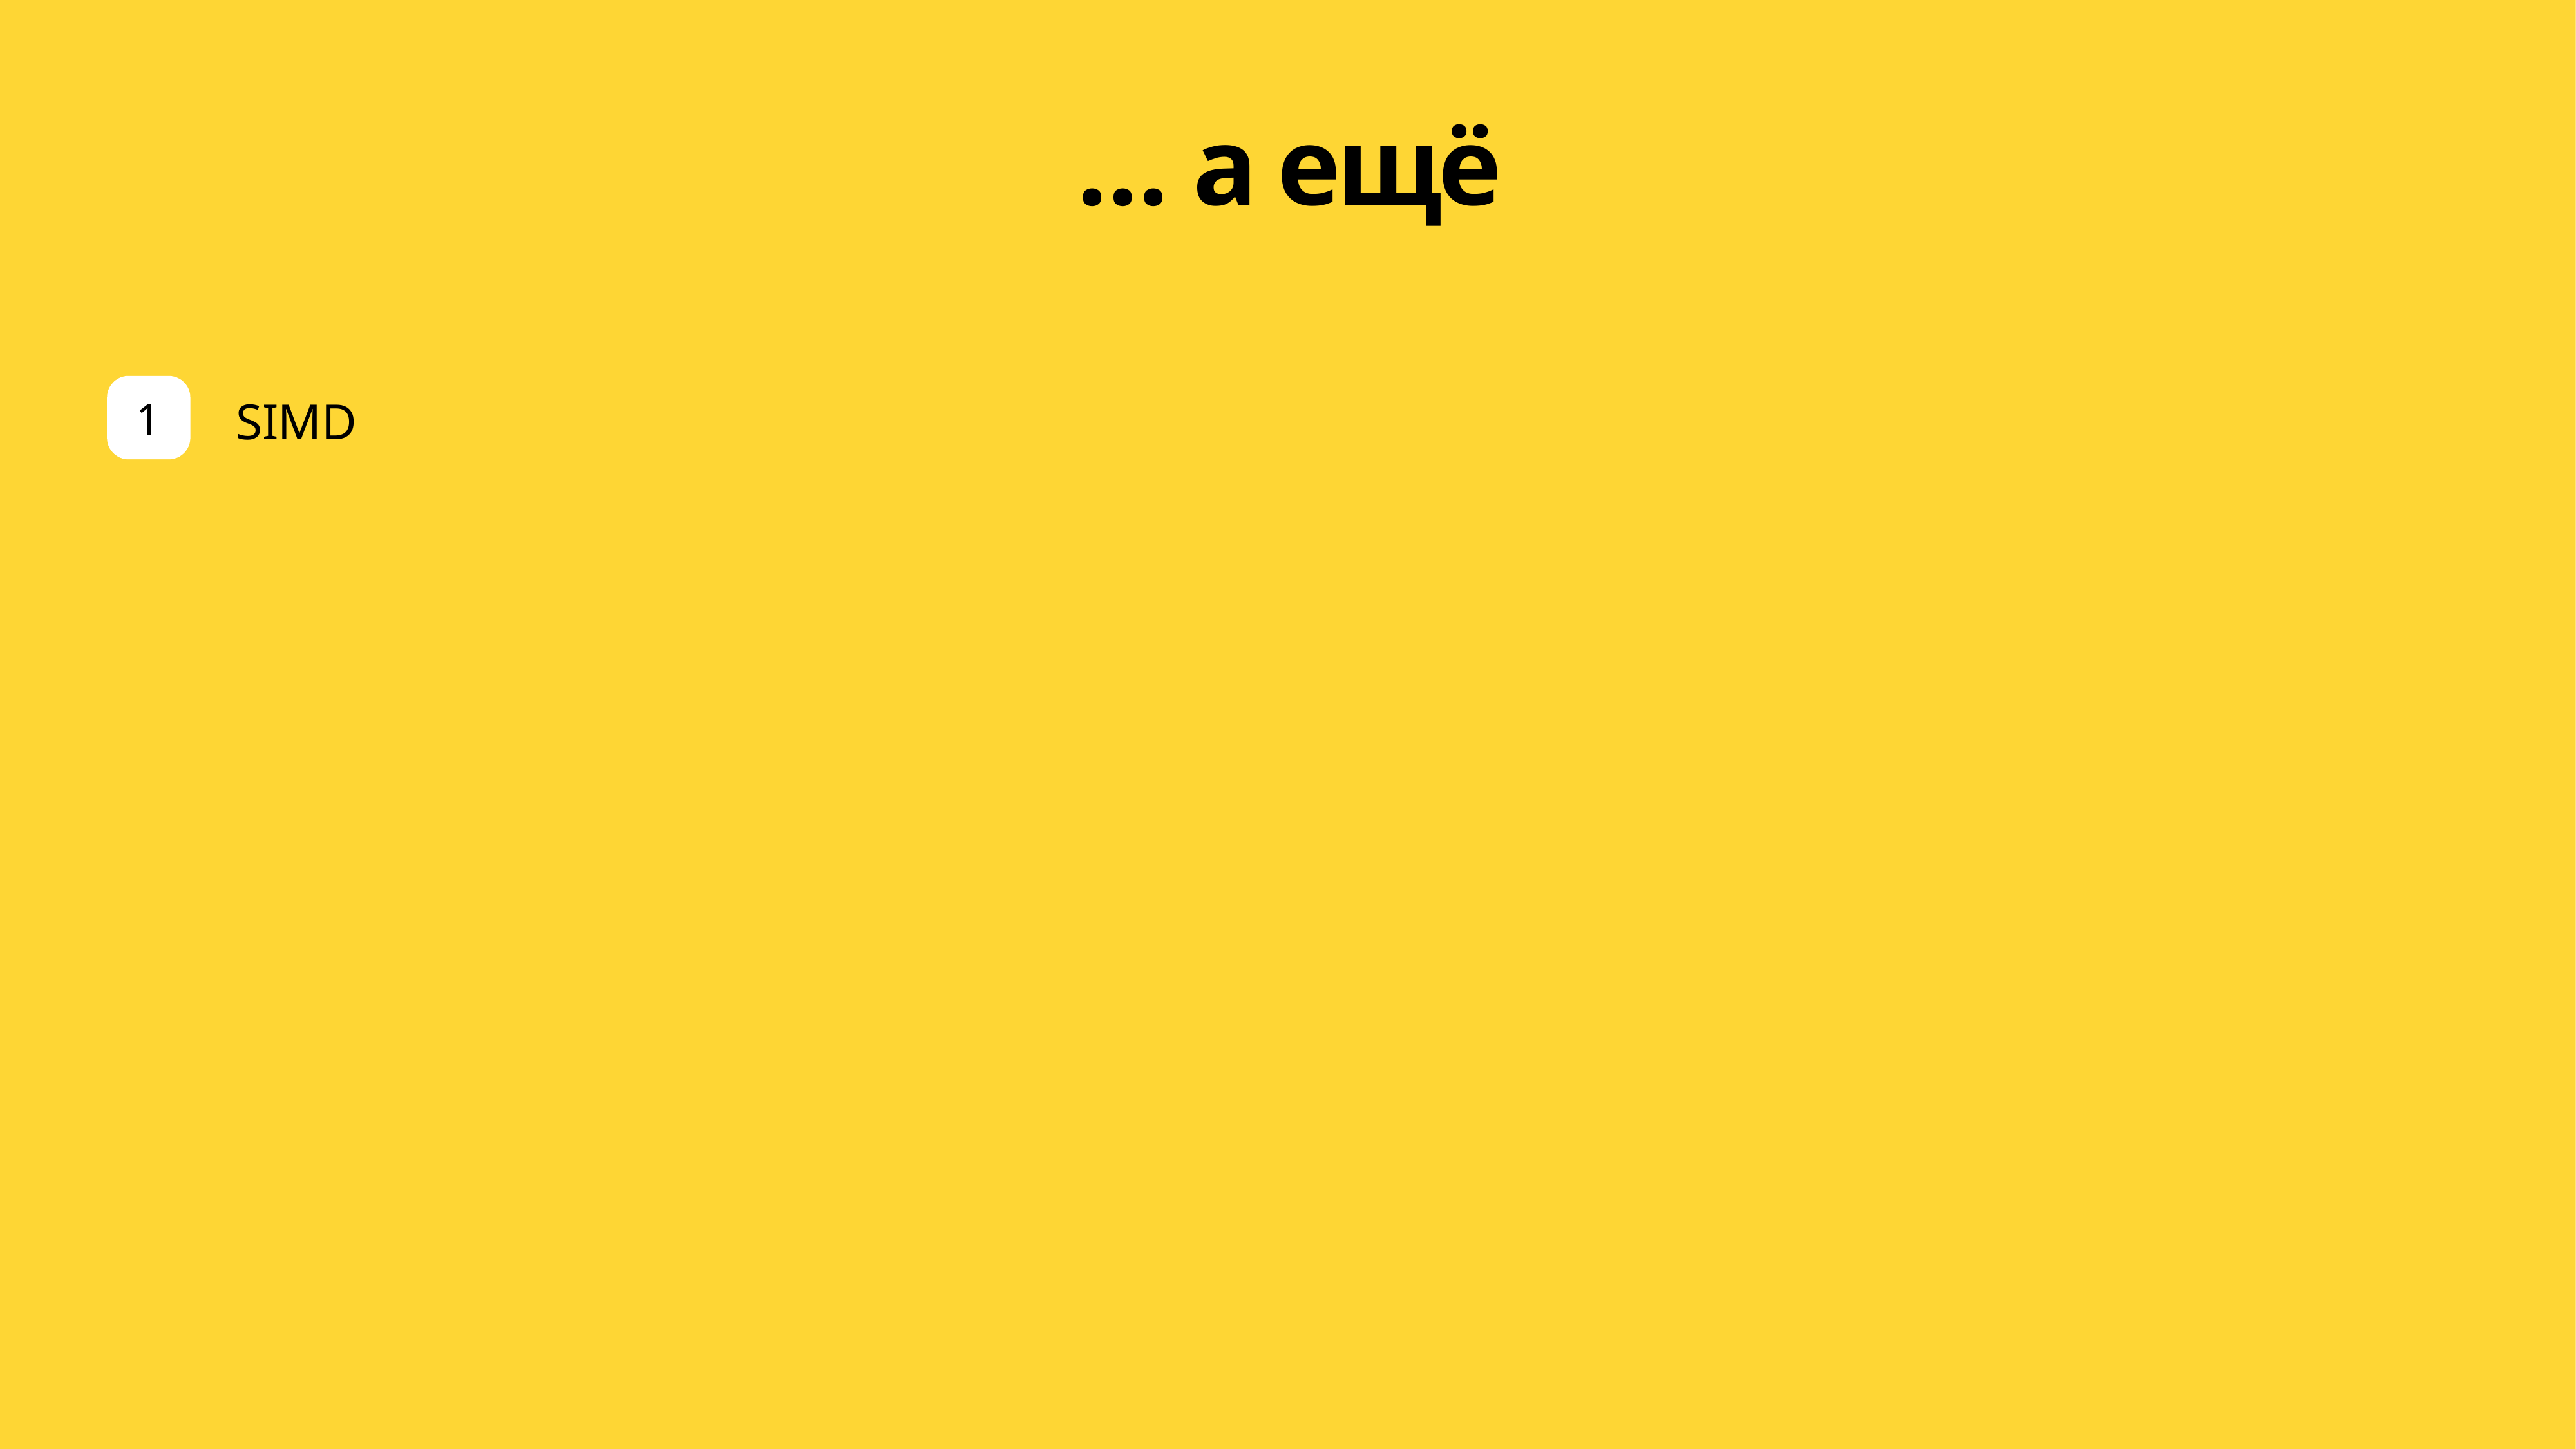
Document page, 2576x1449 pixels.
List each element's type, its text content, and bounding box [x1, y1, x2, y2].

text_box SIMD [236, 395, 1019, 450]
title … а ещё [106, 101, 2473, 228]
text_box 1 [107, 375, 191, 460]
